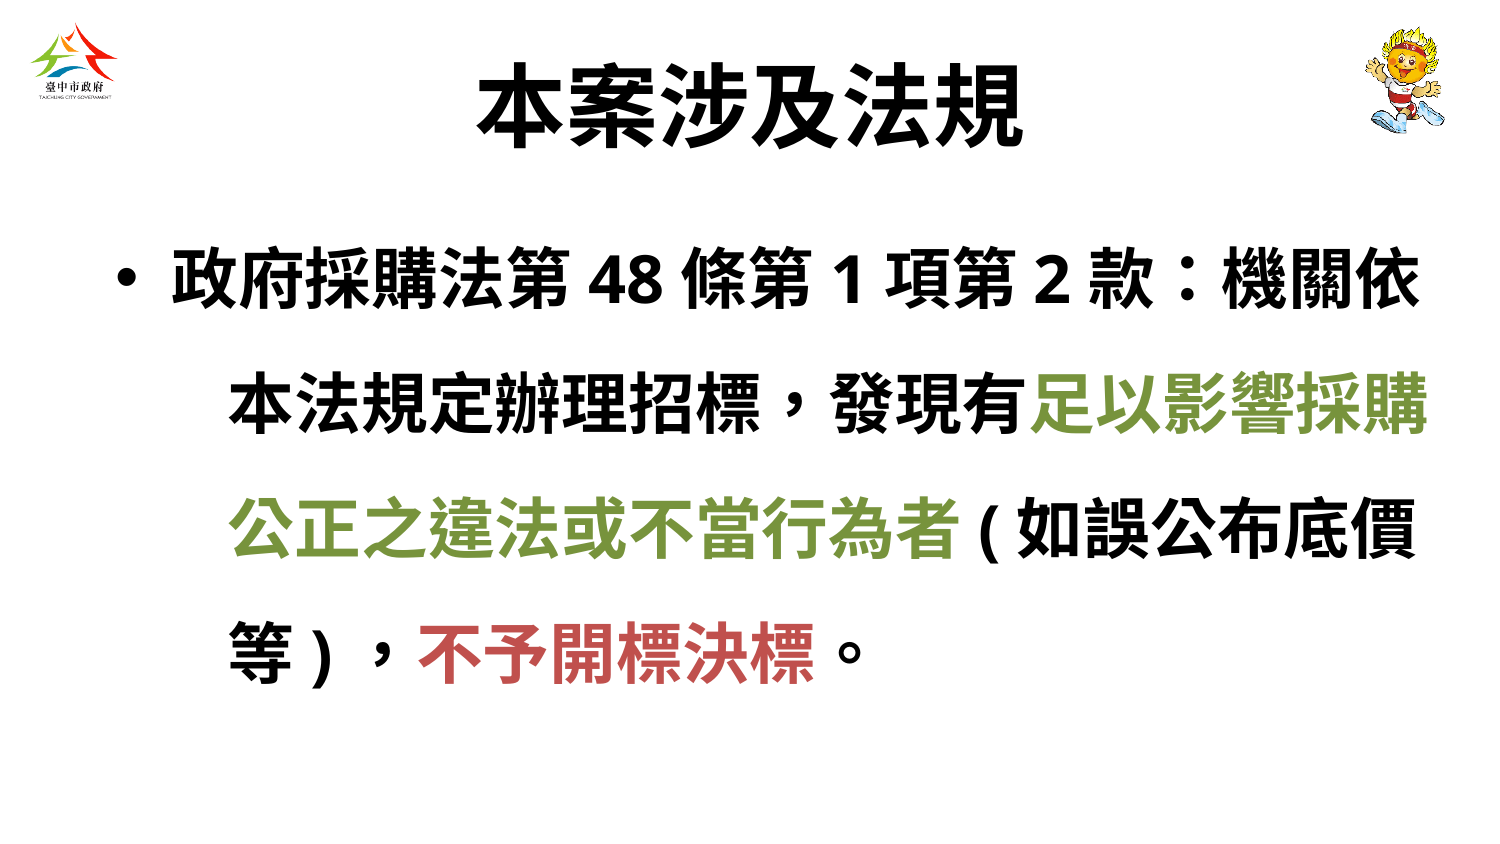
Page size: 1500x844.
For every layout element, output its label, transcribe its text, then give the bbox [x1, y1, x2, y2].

list 政府採購法第48條第1項第2款：機關依本法規定辦理招標，發現有足以影響採購公正之違法或不當行為者(如誤公布底價等)，不予開標決標。 [100, 184, 1451, 741]
title 本案涉及法規 [75, 33, 1426, 175]
